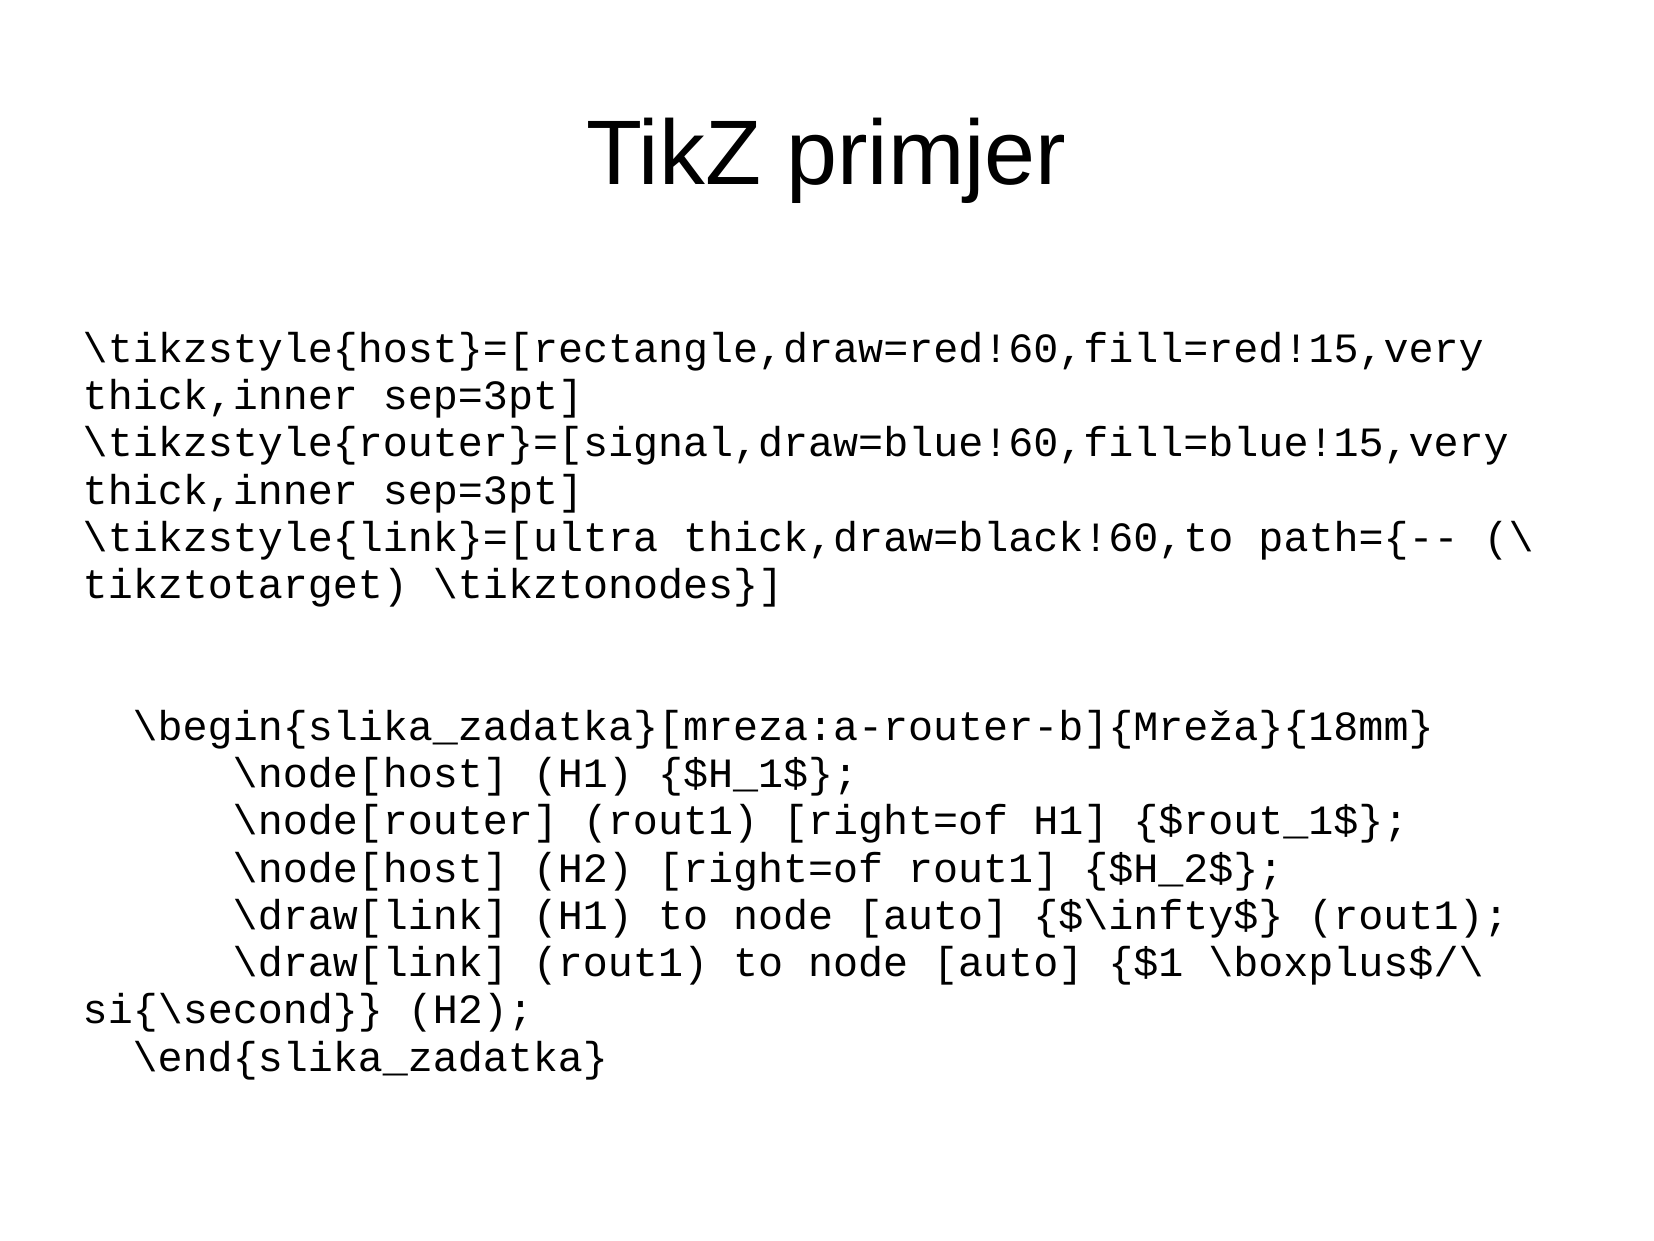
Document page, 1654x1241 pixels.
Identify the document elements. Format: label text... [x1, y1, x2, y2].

title TikZ primjer [82, 49, 1571, 257]
subtitle \tikzstyle{host}=[rectangle,draw=red!60,fill=red!15,very thick,inner sep=3pt] \tikzstyle{router}=[signal,draw=blue!60,fill=blue!15,very thick,inner sep=3pt] \tikzstyle{link}=[ultra thick,draw=black!60,to path={-- (\tikztotarget) \tikztonodes}] \begin{slika_zadatka}[mreza:a-router-b]{Mreža}{18mm} \node[host] (H1) {$H_1$}; \node[router] (rout1) [right=of H1] {$rout_1$}; \node[host] (H2) [right=of rout1] {$H_2$}; \draw[link] (H1) to node [auto] {$\infty$} (rout1); \draw[link] (rout1) to node [auto] {$1 \boxplus$/\si{\second}} (H2); \end{slika_zadatka} [82, 277, 1538, 1134]
